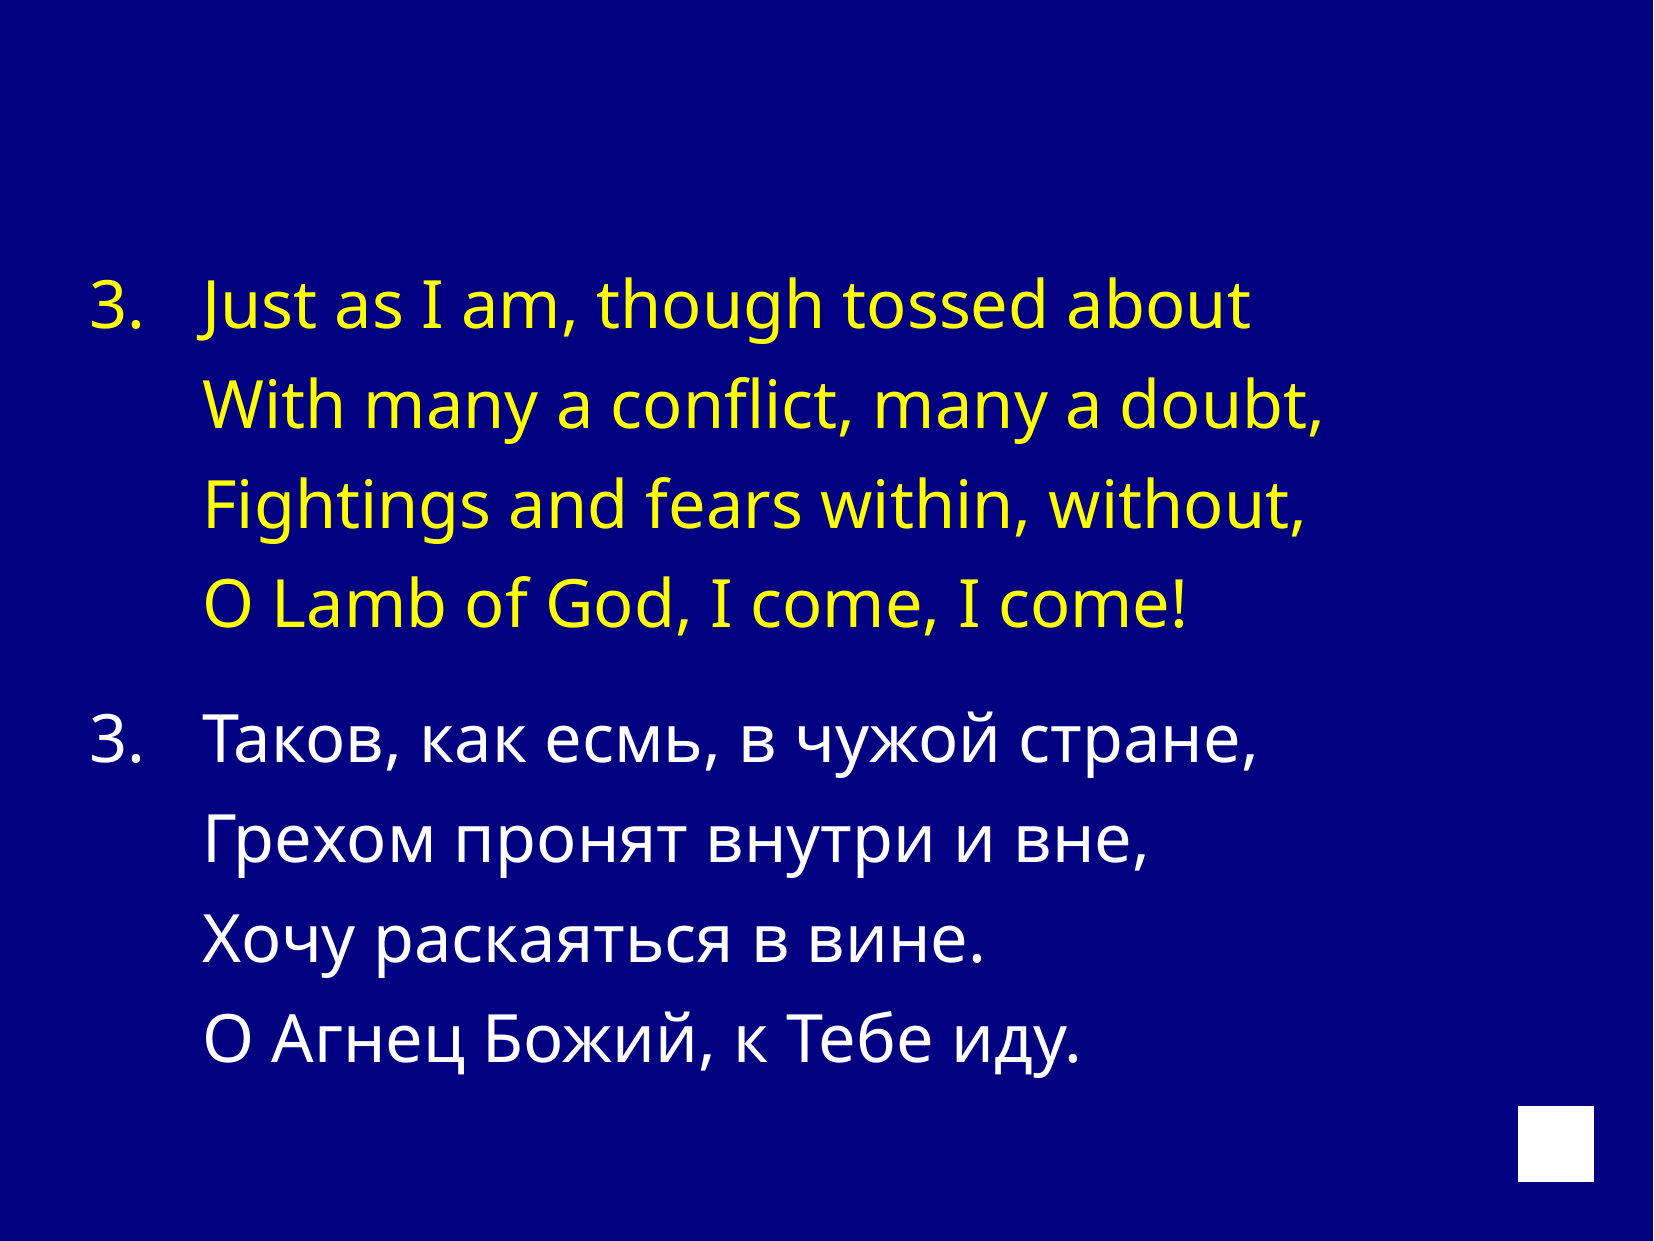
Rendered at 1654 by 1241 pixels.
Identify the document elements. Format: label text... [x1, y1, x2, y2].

text_box [1518, 1106, 1594, 1182]
text_box 3. Just as I am, though tossed about With many a conflict, many a doubt, Fightings and fears within, without, O Lamb of God, I come, I come! [75, 150, 1576, 638]
text_box 3. Таков, как есмь, в чужой стране, Грехом пронят внутри и вне, Хочу раскаяться в вине. О Агнец Божий, к Тебе иду. [75, 675, 1576, 1163]
